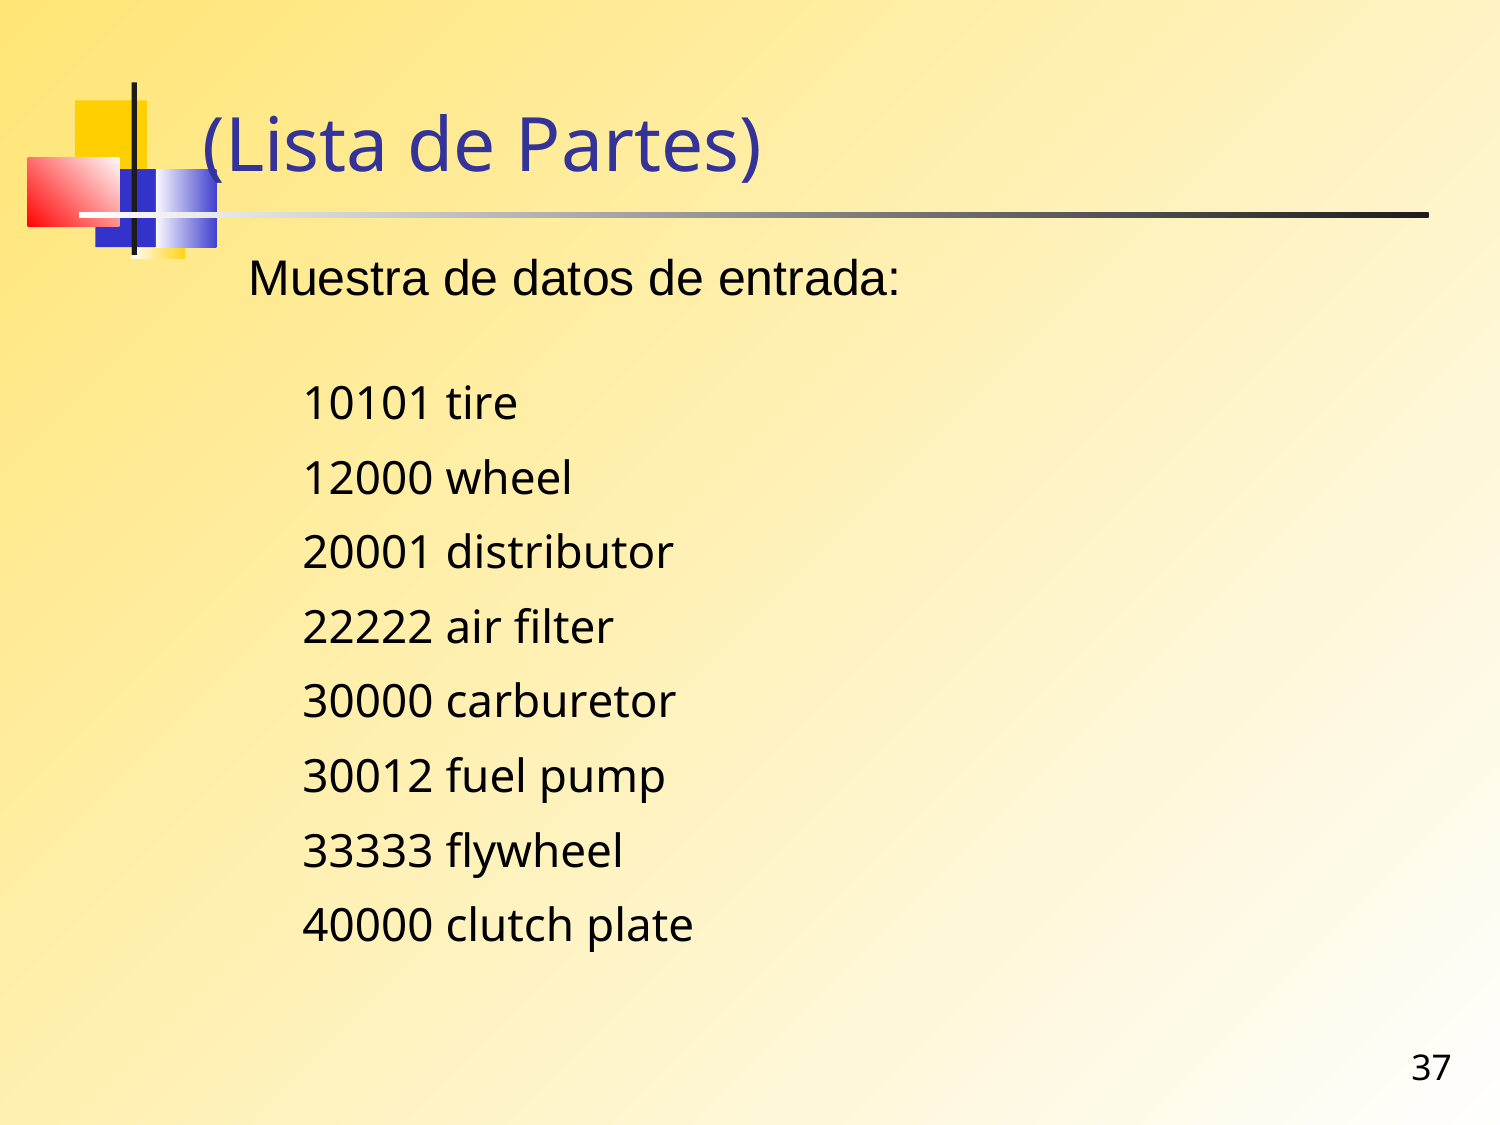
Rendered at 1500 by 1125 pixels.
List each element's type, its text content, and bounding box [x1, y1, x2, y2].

list 10101 tire 12000 wheel 20001 distributor 22222 air filter 30000 carburetor 30012 fuel pump 33333 flywheel 40000 clutch plate [287, 362, 950, 976]
title (Lista de Partes)‏ [187, 37, 1466, 201]
text_box Muestra de datos de entrada: [224, 237, 1463, 313]
